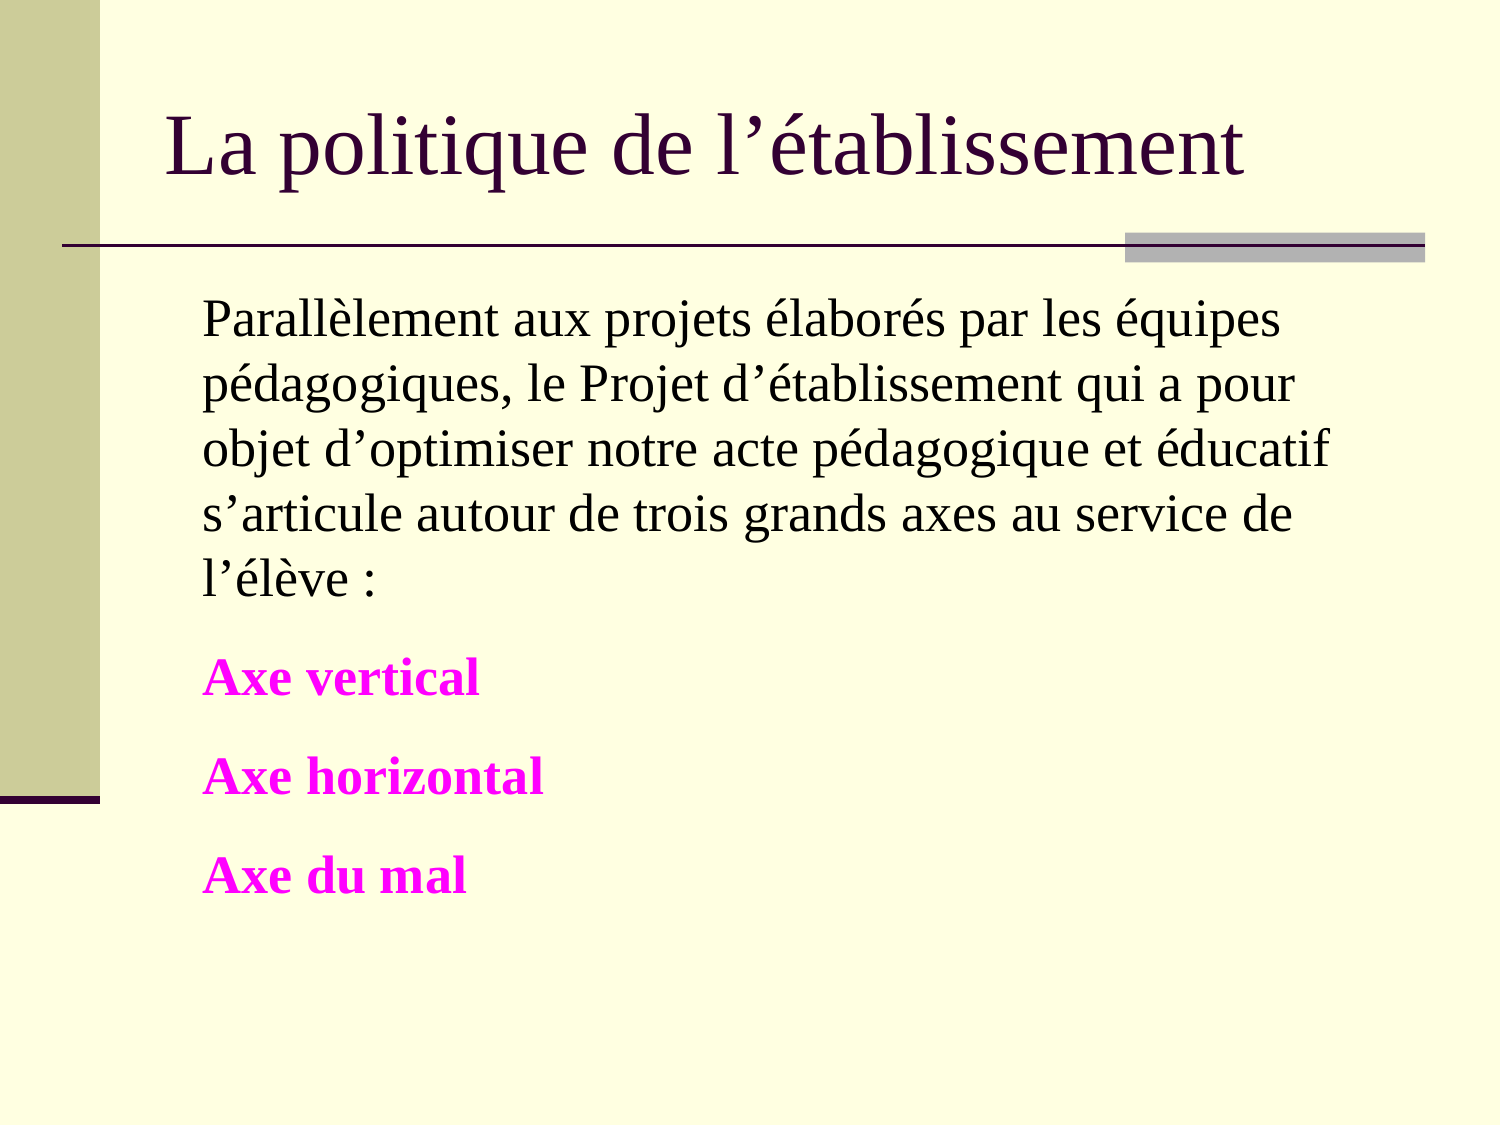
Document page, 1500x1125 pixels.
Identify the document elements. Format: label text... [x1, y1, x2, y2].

title La politique de l’établissement [150, 45, 1426, 234]
text_box Parallèlement aux projets élaborés par les équipes pédagogiques, le Projet d’établissement qui a pour objet d’optimiser notre acte pédagogique et éducatif s’articule autour de trois grands axes au service de l’élève : Axe vertical Axe horizontal Axe du mal [187, 275, 1413, 912]
